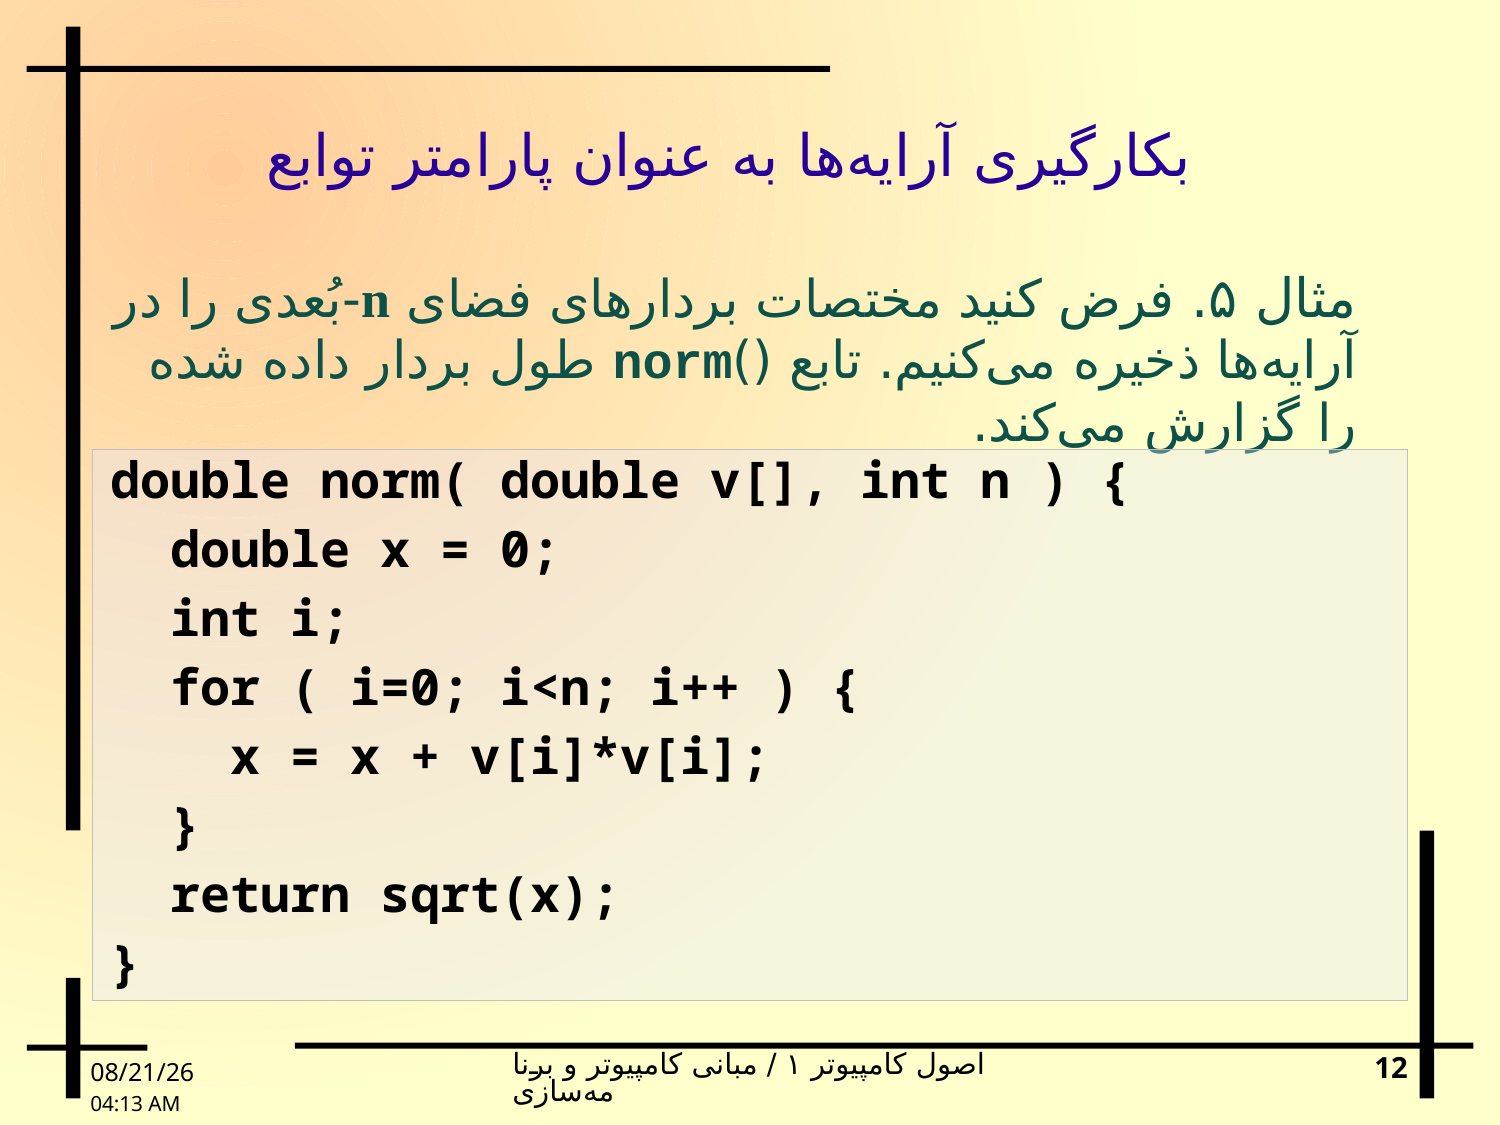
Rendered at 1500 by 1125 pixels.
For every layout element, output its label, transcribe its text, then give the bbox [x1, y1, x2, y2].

text_box double norm( double v[], int n ) { double x = 0; int i; for ( i=0; i<n; i++ ) { x = x + v[i]*v[i]; } return sqrt(x); } [92, 449, 1408, 1001]
title بکارگیری آرایه‌ها به عنوان پارامتر توابع [113, 97, 1344, 217]
list مثال ۵. فرض کنید مختصات بردارهای فضای n-بُعدی را در آرایه‌ها ذخیره می‌کنیم. تابع ()norm طول بردار داده شده را گزارش می‌کند. [98, 266, 1410, 433]
